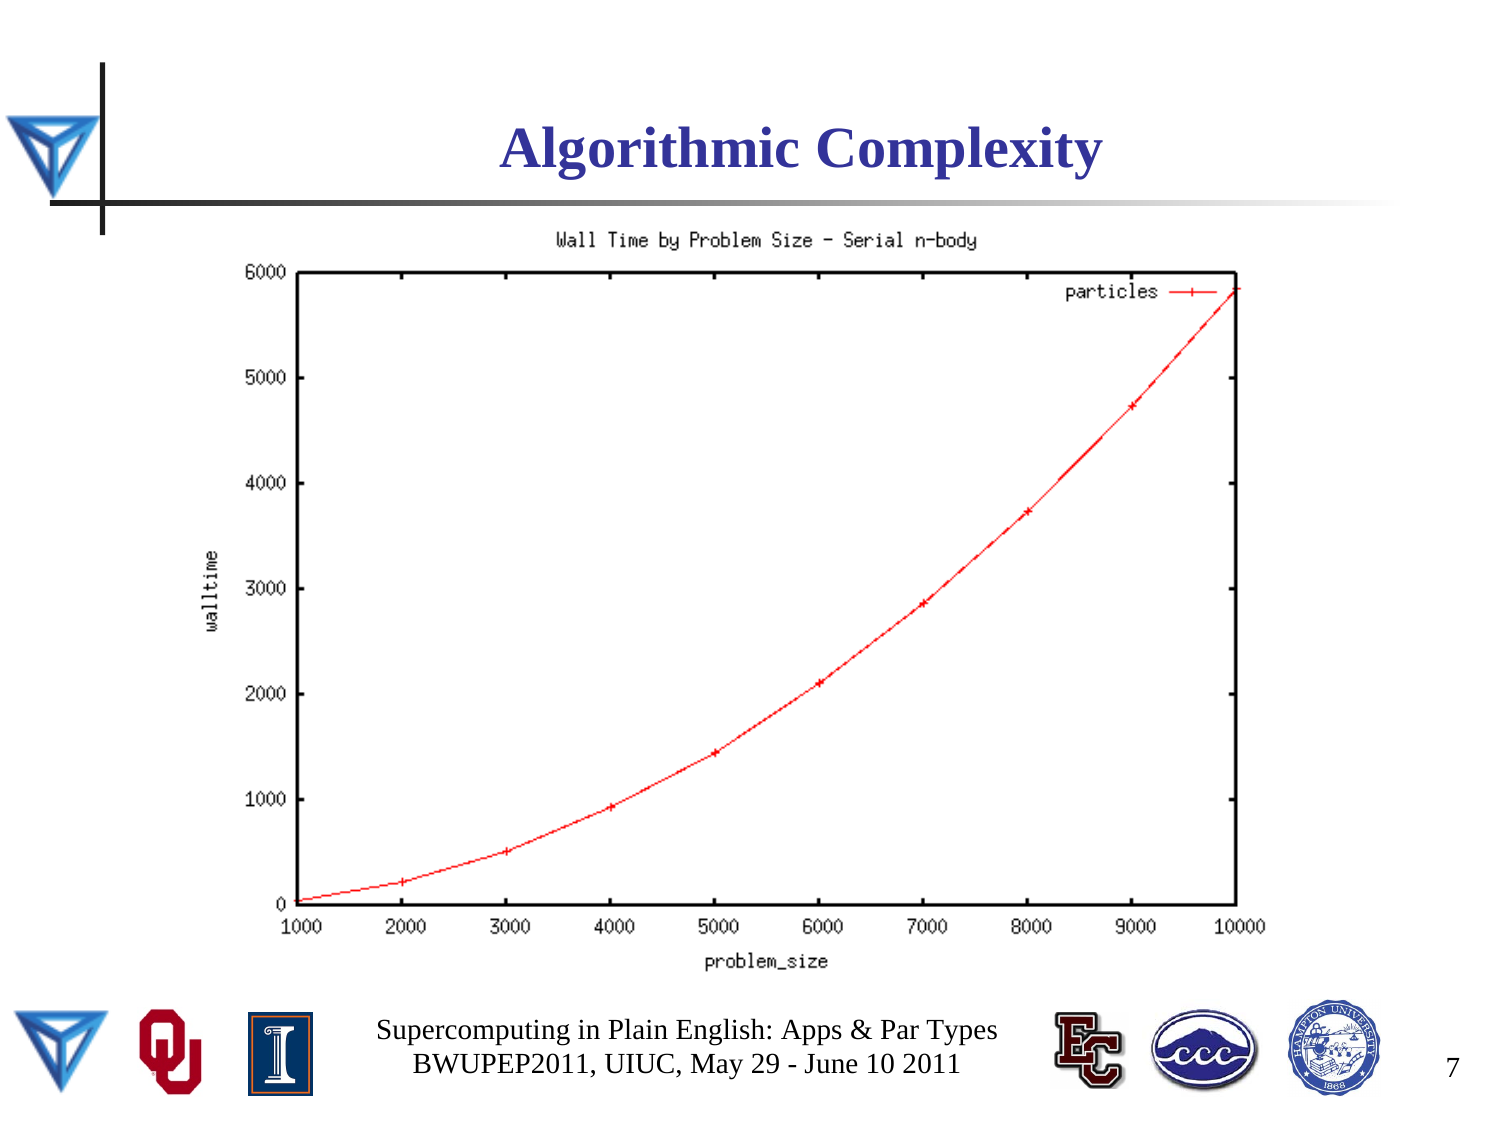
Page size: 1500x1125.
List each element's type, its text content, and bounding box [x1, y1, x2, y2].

picture [8, 1007, 113, 1097]
text_box Supercomputing in Plain English: Apps & Par Types BWUPEP2011, UIUC, May 29 - June 10 2011 [324, 1012, 1051, 1088]
picture [248, 1012, 313, 1096]
picture [190, 210, 1272, 976]
picture [1142, 999, 1263, 1097]
picture [1287, 999, 1381, 1097]
picture [1050, 1012, 1129, 1089]
picture [0, 112, 99, 203]
title Algorithmic Complexity [162, 74, 1441, 187]
text_box <number> [1400, 1024, 1476, 1091]
picture [137, 1007, 203, 1097]
